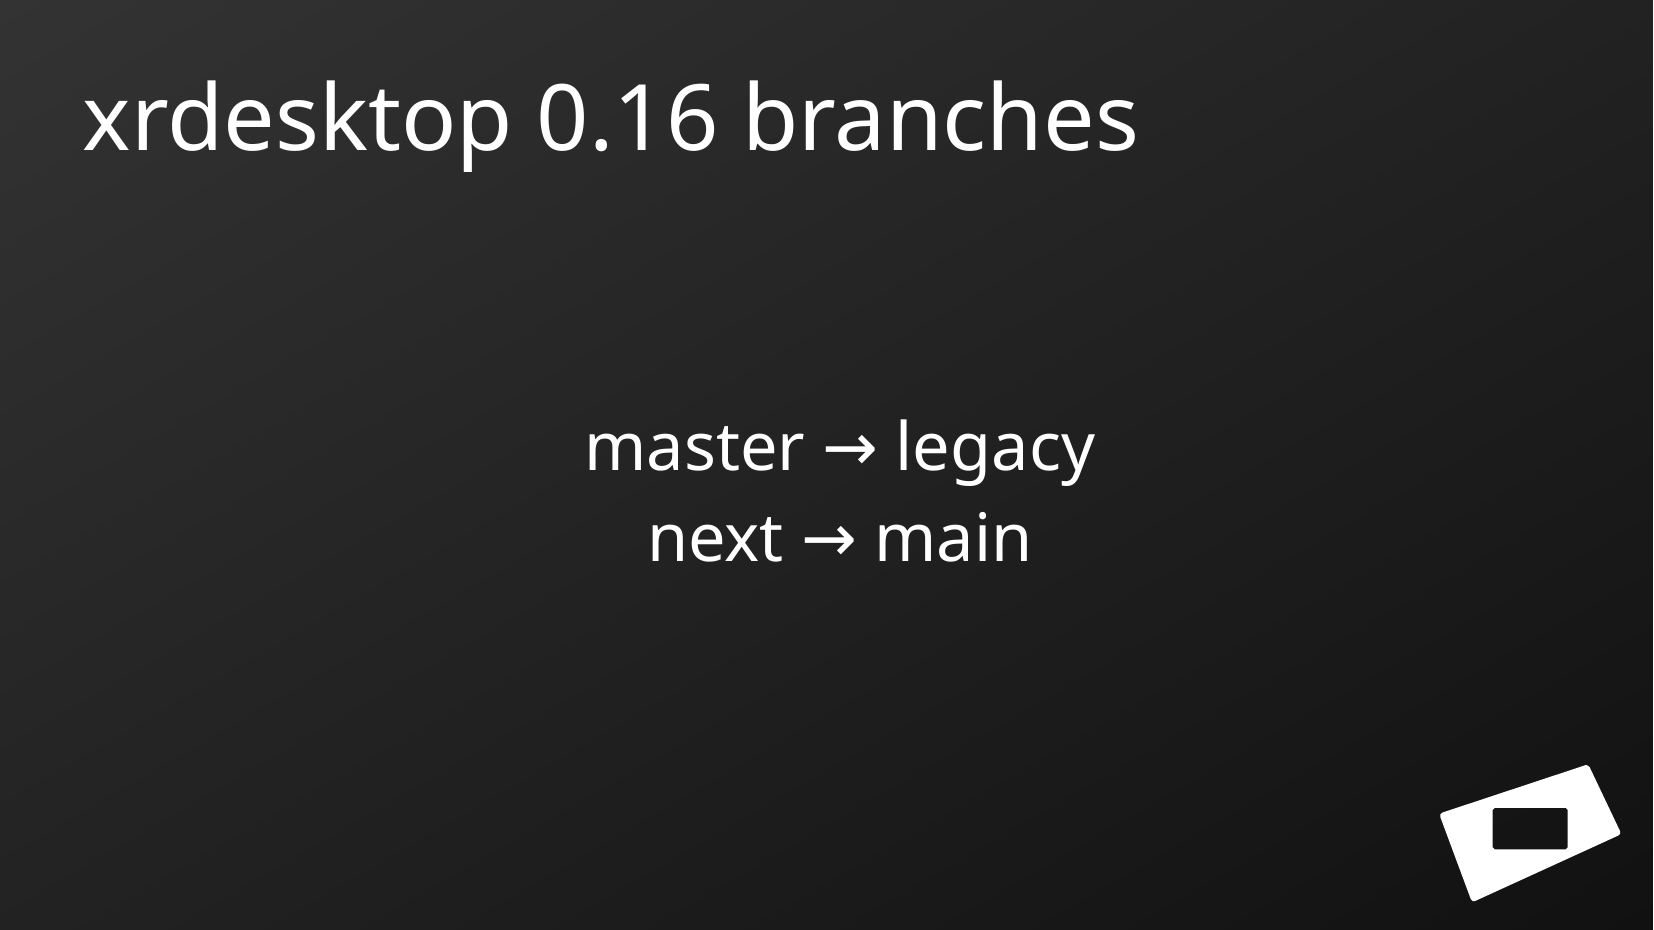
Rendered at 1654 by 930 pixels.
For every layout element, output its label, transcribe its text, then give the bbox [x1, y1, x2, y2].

title master → legacy next → main [495, 379, 1186, 601]
title xrdesktop 0.16 branches [82, 37, 1571, 193]
picture [1440, 765, 1621, 902]
title [675, 462, 1111, 573]
